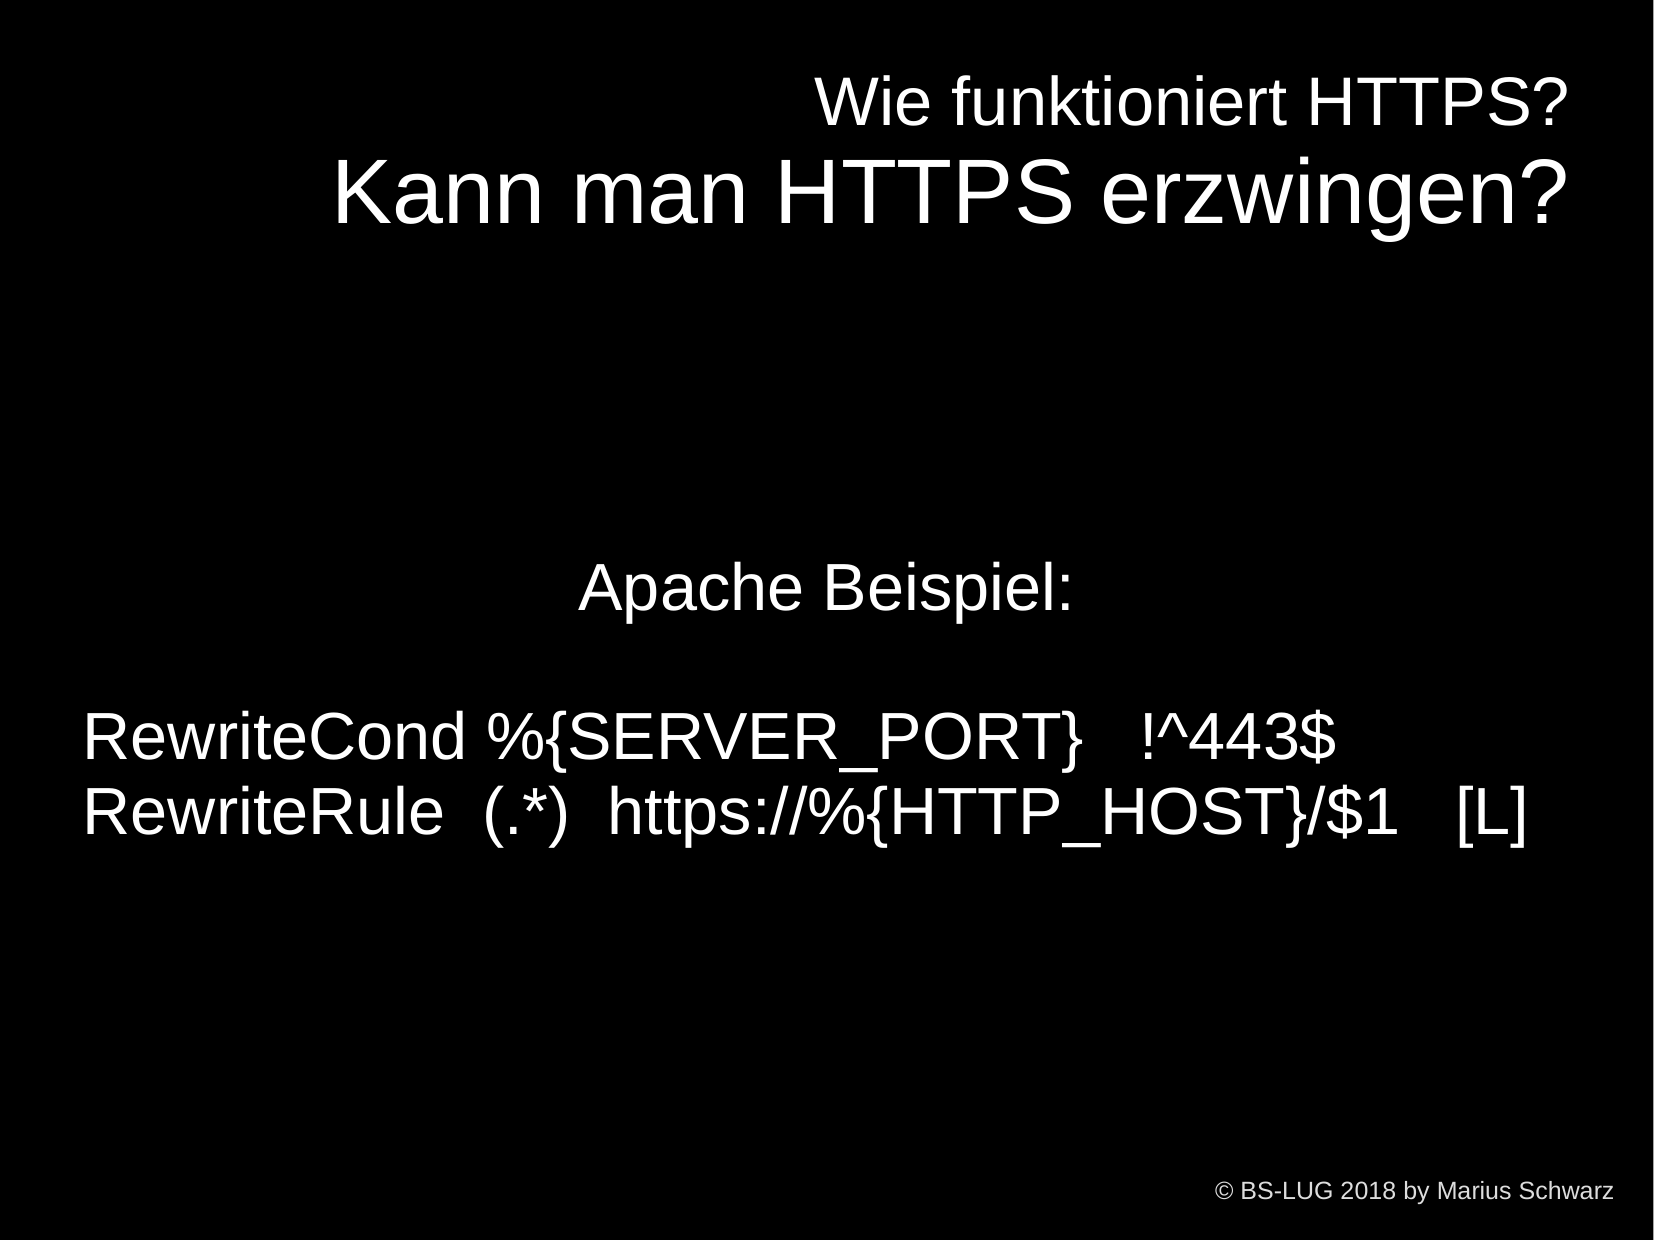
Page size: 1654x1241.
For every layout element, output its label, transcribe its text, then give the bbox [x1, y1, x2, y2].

subtitle Apache Beispiel: RewriteCond %{SERVER_PORT} !^443$ RewriteRule (.*) https://%{HTTP_HOST}/$1 [L] [82, 290, 1571, 1109]
title Wie funktioniert HTTPS? Kann man HTTPS erzwingen? [82, 49, 1571, 257]
text_box © BS-LUG 2018 by Marius Schwarz [1133, 1169, 1630, 1213]
